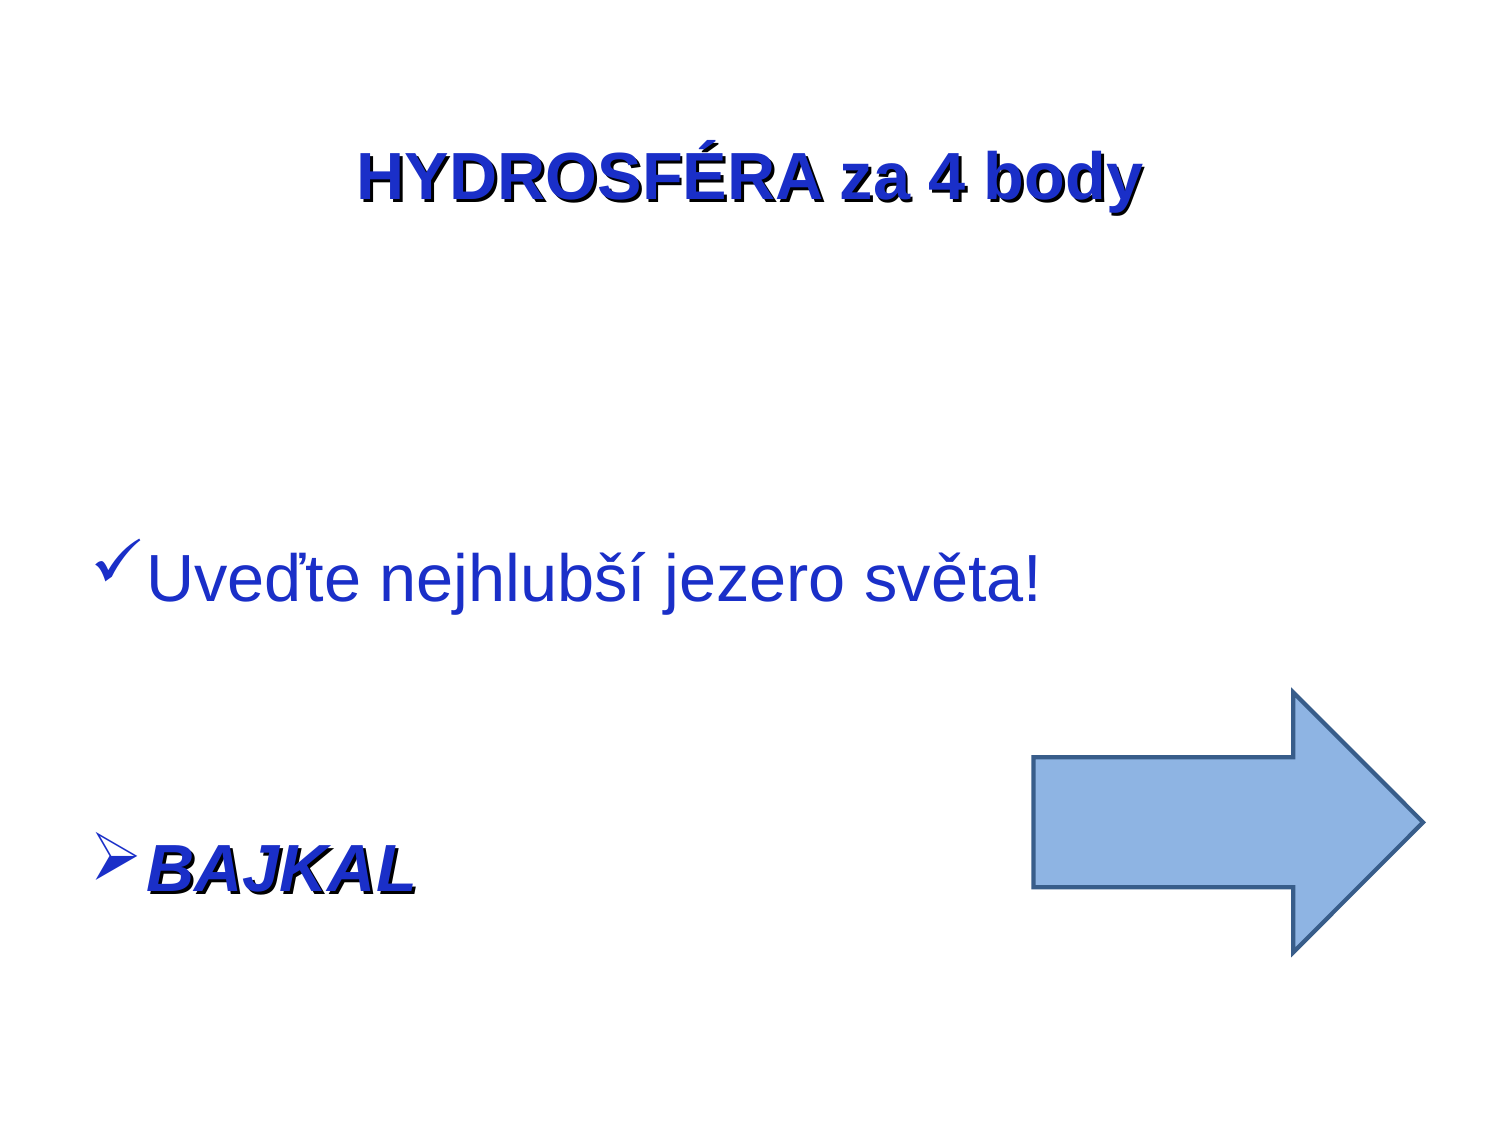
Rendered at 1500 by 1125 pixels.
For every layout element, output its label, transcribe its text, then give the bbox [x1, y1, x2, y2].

list Uveďte nejhlubší jezero světa! BAJKAL [75, 527, 1426, 1079]
text_box [1033, 692, 1424, 953]
title HYDROSFÉRA za 4 body [75, 113, 1426, 233]
